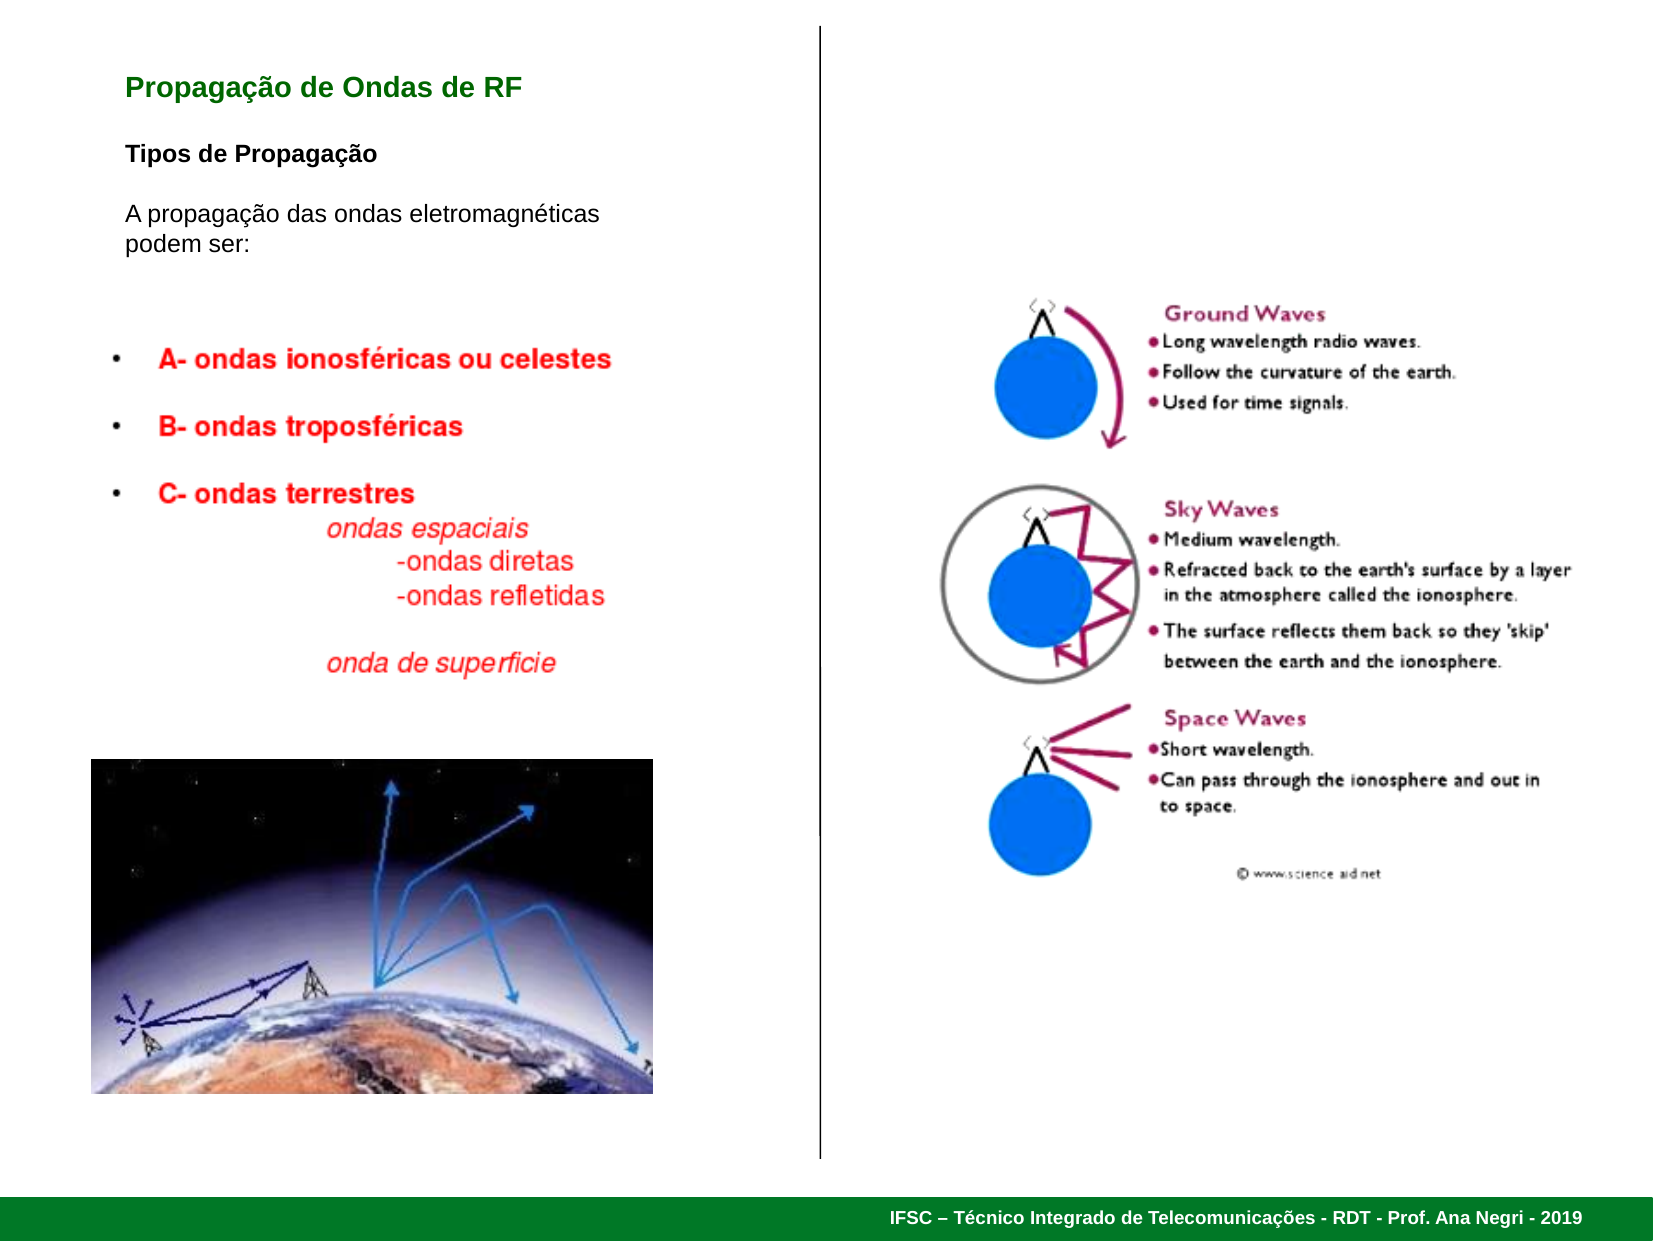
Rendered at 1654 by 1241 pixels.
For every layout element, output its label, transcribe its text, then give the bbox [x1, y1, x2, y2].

picture [98, 338, 664, 697]
text_box [0, 1197, 1653, 1241]
picture [870, 234, 1589, 951]
text_box Propagação de Ondas de RF Tipos de Propagação A propagação das ondas eletromagnéticas podem ser: [110, 60, 819, 570]
picture [91, 759, 653, 1094]
text_box IFSC – Técnico Integrado de Telecomunicações - RDT - Prof. Ana Negri - 2019 [875, 1197, 1653, 1236]
